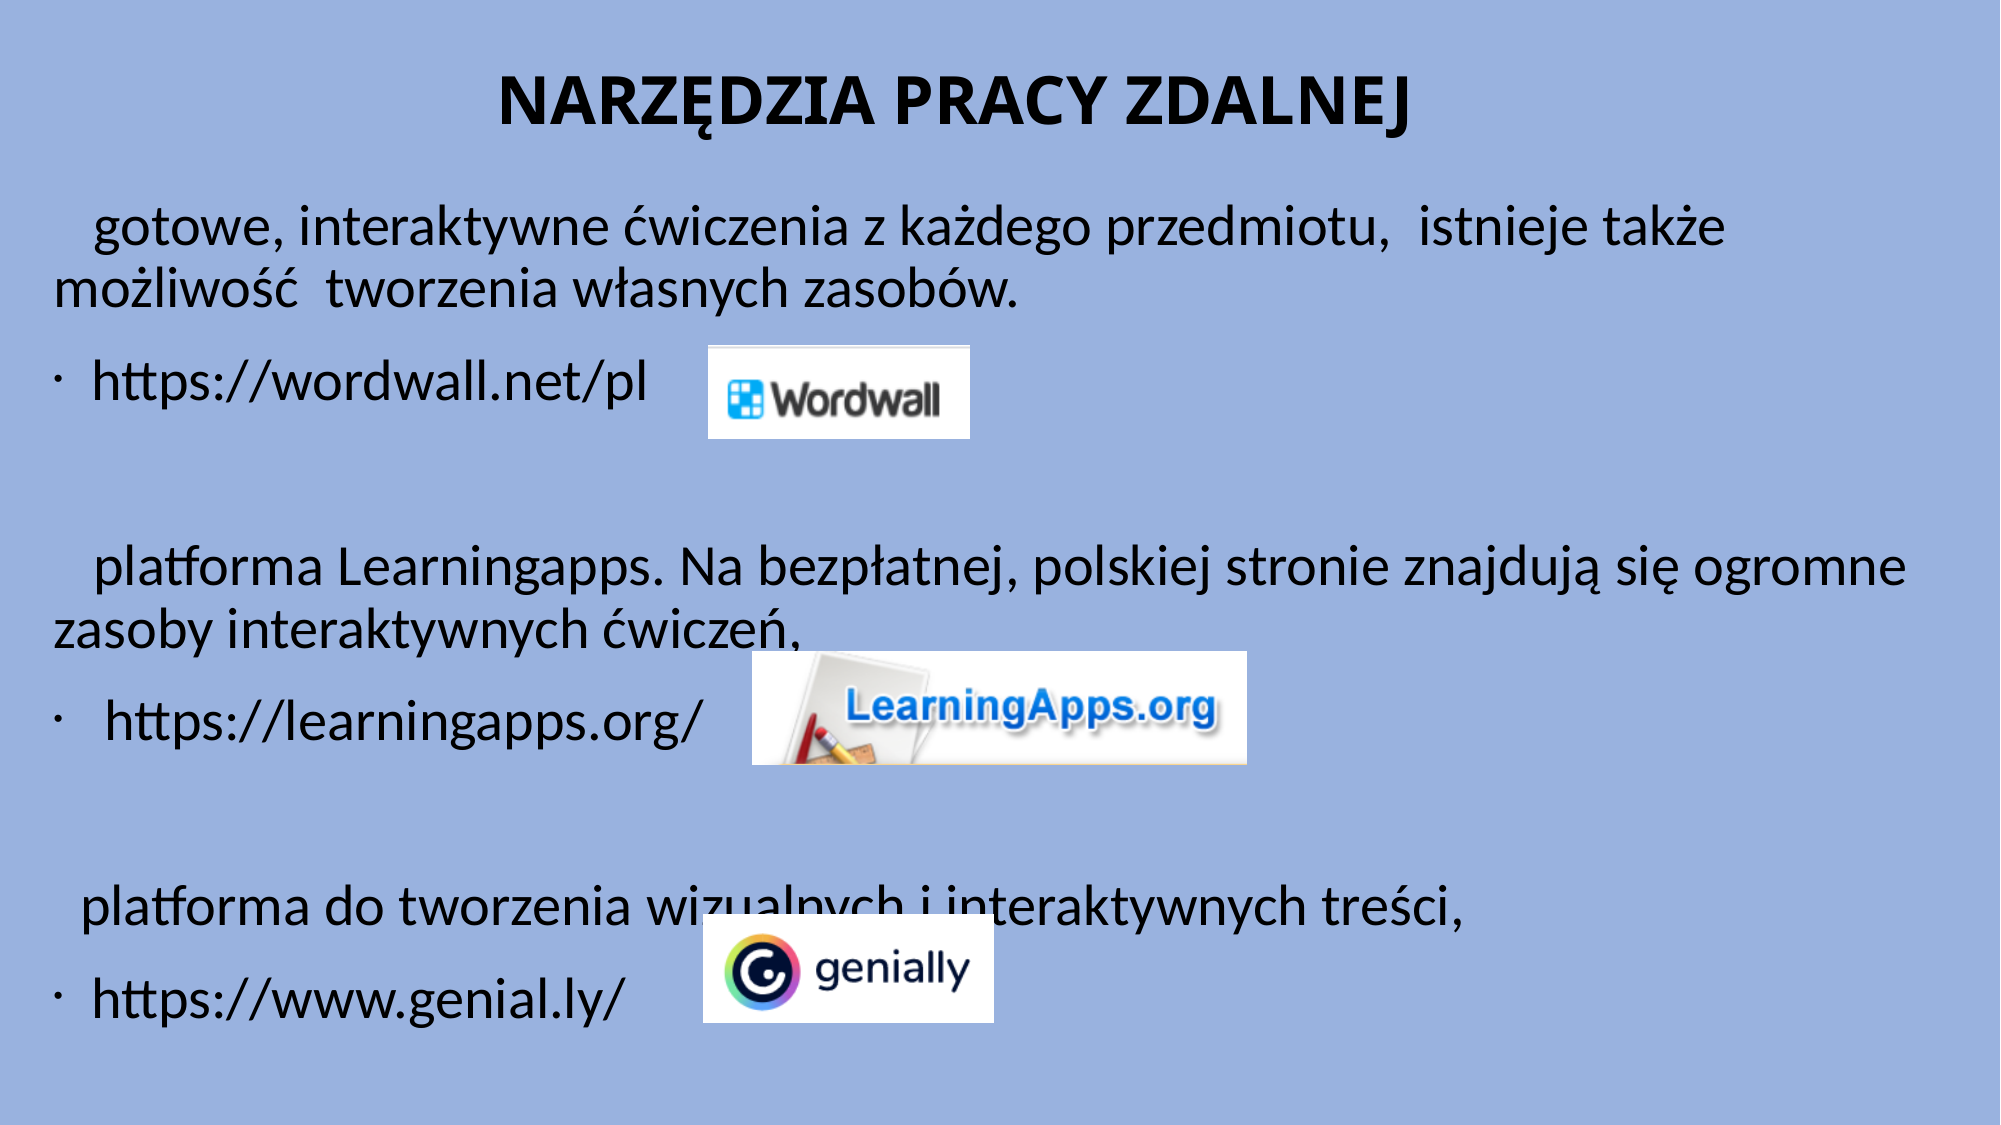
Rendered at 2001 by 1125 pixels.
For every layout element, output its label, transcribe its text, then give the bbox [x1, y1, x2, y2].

picture [703, 914, 994, 1023]
title NARZĘDZIA PRACY ZDALNEJ [47, 59, 1863, 187]
picture [708, 345, 970, 439]
picture [752, 651, 1247, 765]
list gotowe, interaktywne ćwiczenia z każdego przedmiotu, istnieje także możliwość tworzenia własnych zasobów. https://wordwall.net/pl platforma Learningapps. Na bezpłatnej, polskiej stronie znajdują się ogromne zasoby interaktywnych ćwiczeń, https://learningapps.org/ platforma do tworzenia wizualnych i interaktywnych treści, https://www.genial.ly/ [38, 187, 1965, 1049]
